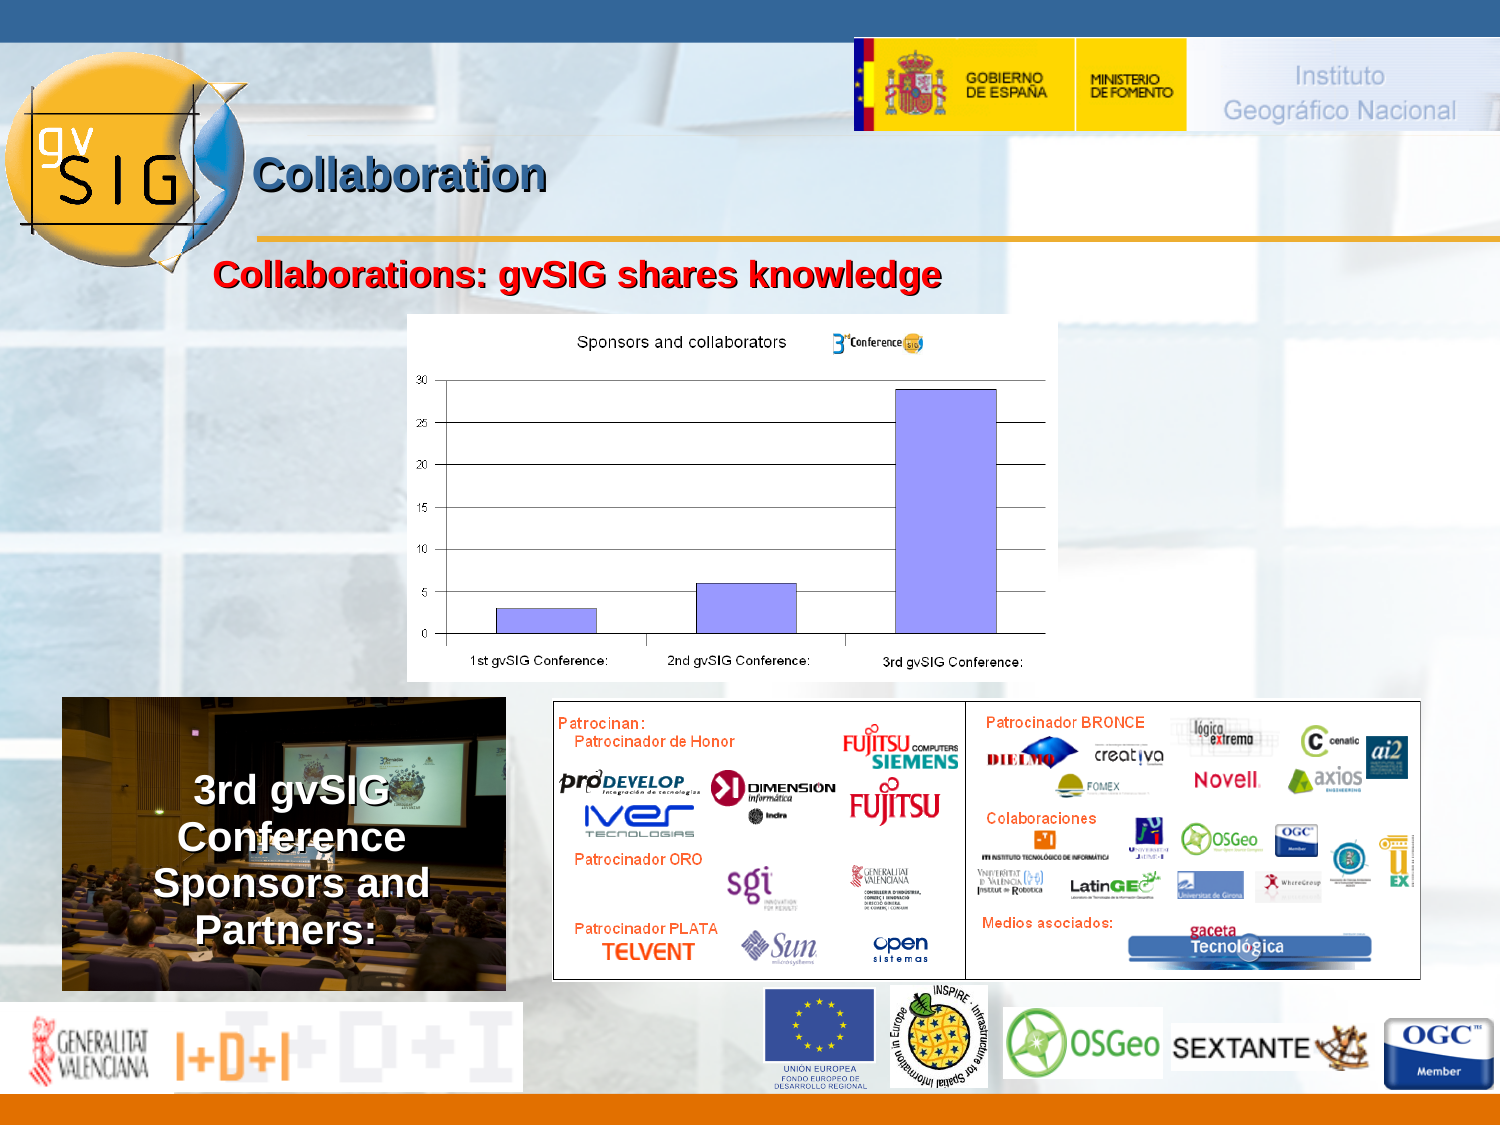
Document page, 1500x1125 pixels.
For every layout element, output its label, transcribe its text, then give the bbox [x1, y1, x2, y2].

text_box Collaborations: gvSIG shares knowledge [197, 247, 1500, 309]
picture [1003, 1007, 1163, 1079]
picture [763, 987, 876, 1089]
text_box 3rd gvSIG Conference Sponsors and Partners: [75, 759, 509, 961]
picture [854, 37, 1500, 131]
picture [62, 697, 506, 991]
picture [890, 985, 988, 1088]
picture [1384, 1018, 1494, 1090]
picture [407, 314, 1058, 682]
picture [1171, 1023, 1375, 1071]
text_box Collaboration [236, 142, 1500, 211]
picture [552, 698, 1421, 982]
picture [0, 1002, 523, 1094]
picture [0, 49, 250, 276]
